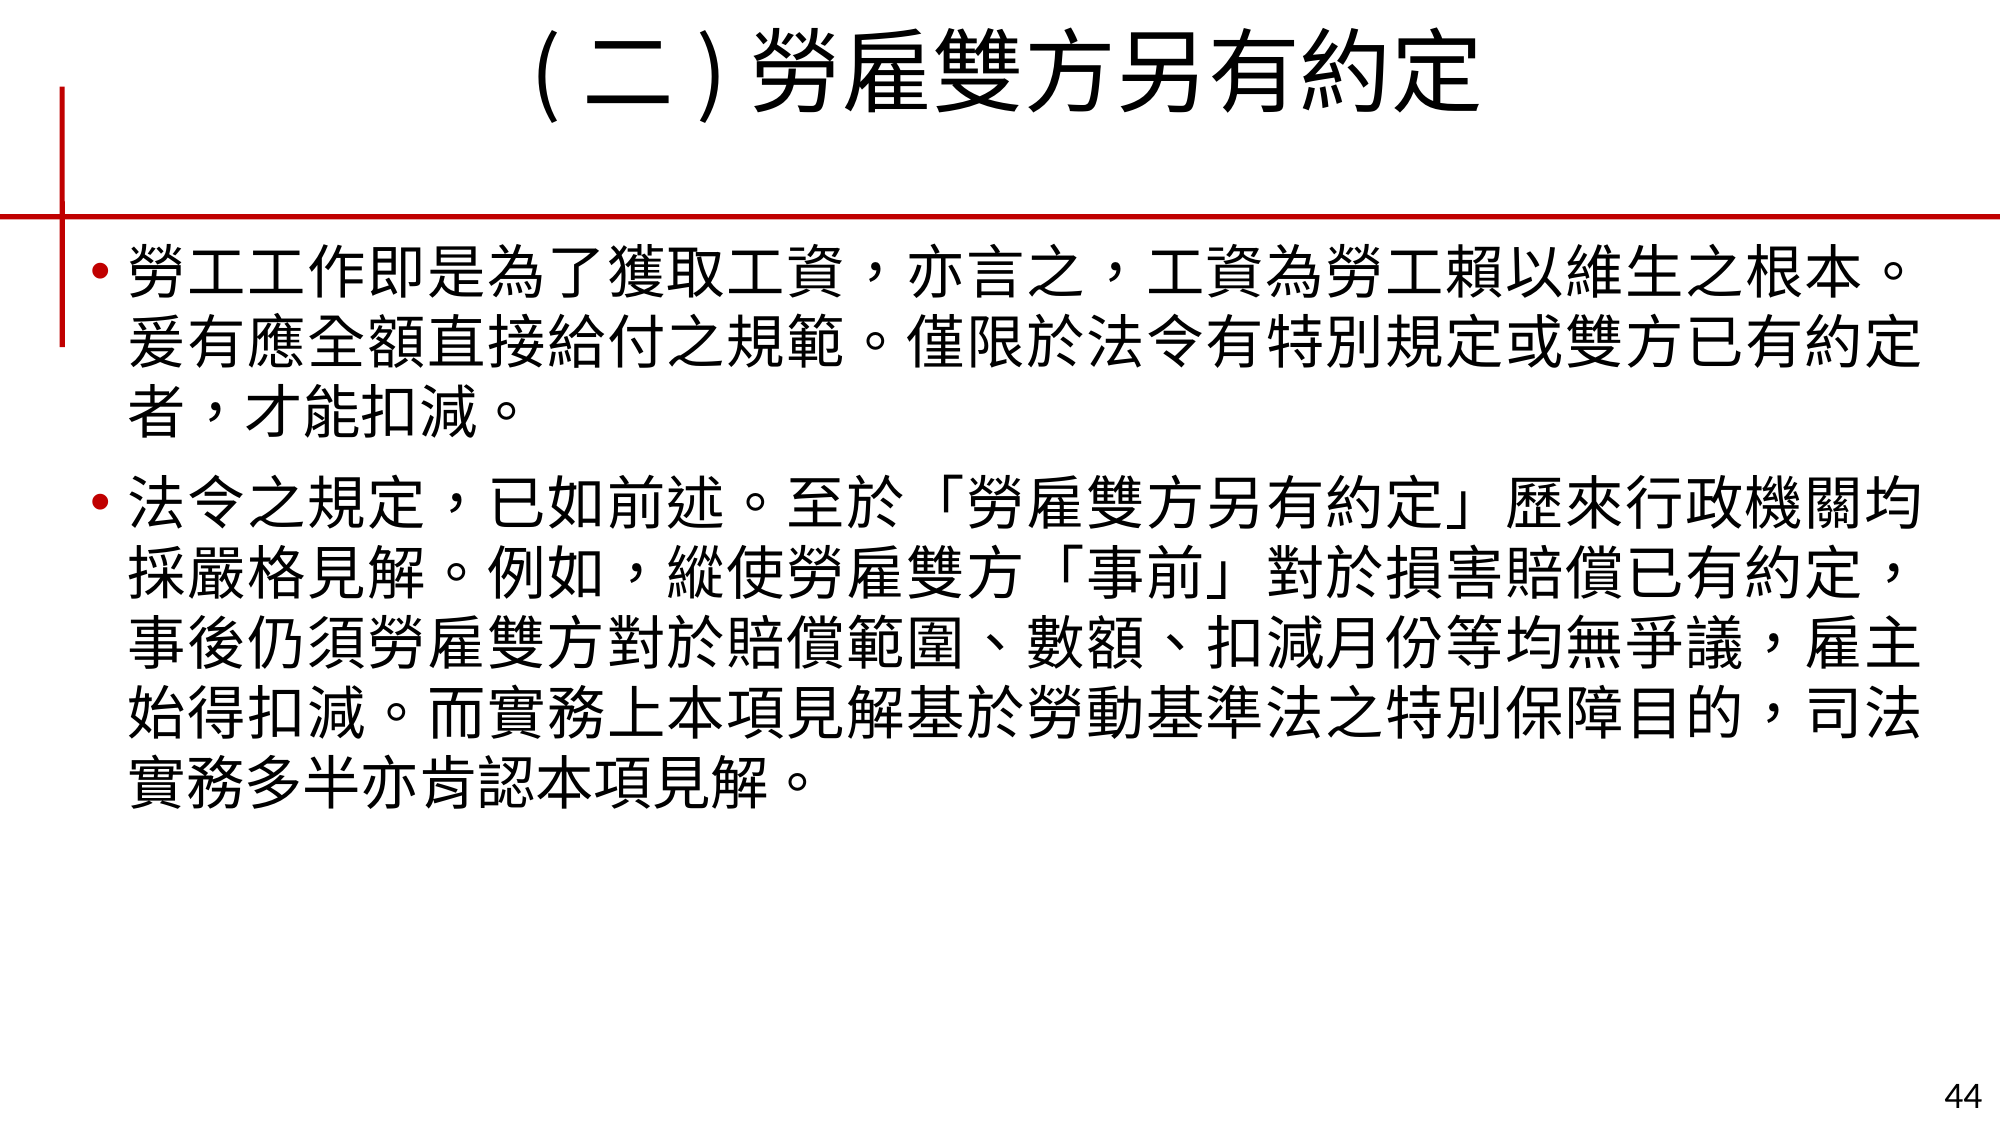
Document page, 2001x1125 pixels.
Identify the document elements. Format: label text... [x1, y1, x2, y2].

title (二)勞雇雙方另有約定 [75, 6, 1938, 211]
list 勞工工作即是為了獲取工資，亦言之，工資為勞工賴以維生之根本。爰有應全額直接給付之規範。僅限於法令有特別規定或雙方已有約定者，才能扣減。 法令之規定，已如前述。至於「勞雇雙方另有約定」歷來行政機關均採嚴格見解。例如，縱使勞雇雙方「事前」對於損害賠償已有約定，事後仍須勞雇雙方對於賠償範圍、數額、扣減月份等均無爭議，雇主始得扣減。而實務上本項見解基於勞動基準法之特別保障目的，司法實務多半亦肯認本項見解。 [75, 228, 1938, 1038]
slide_number <編號> [1701, 1063, 1998, 1118]
